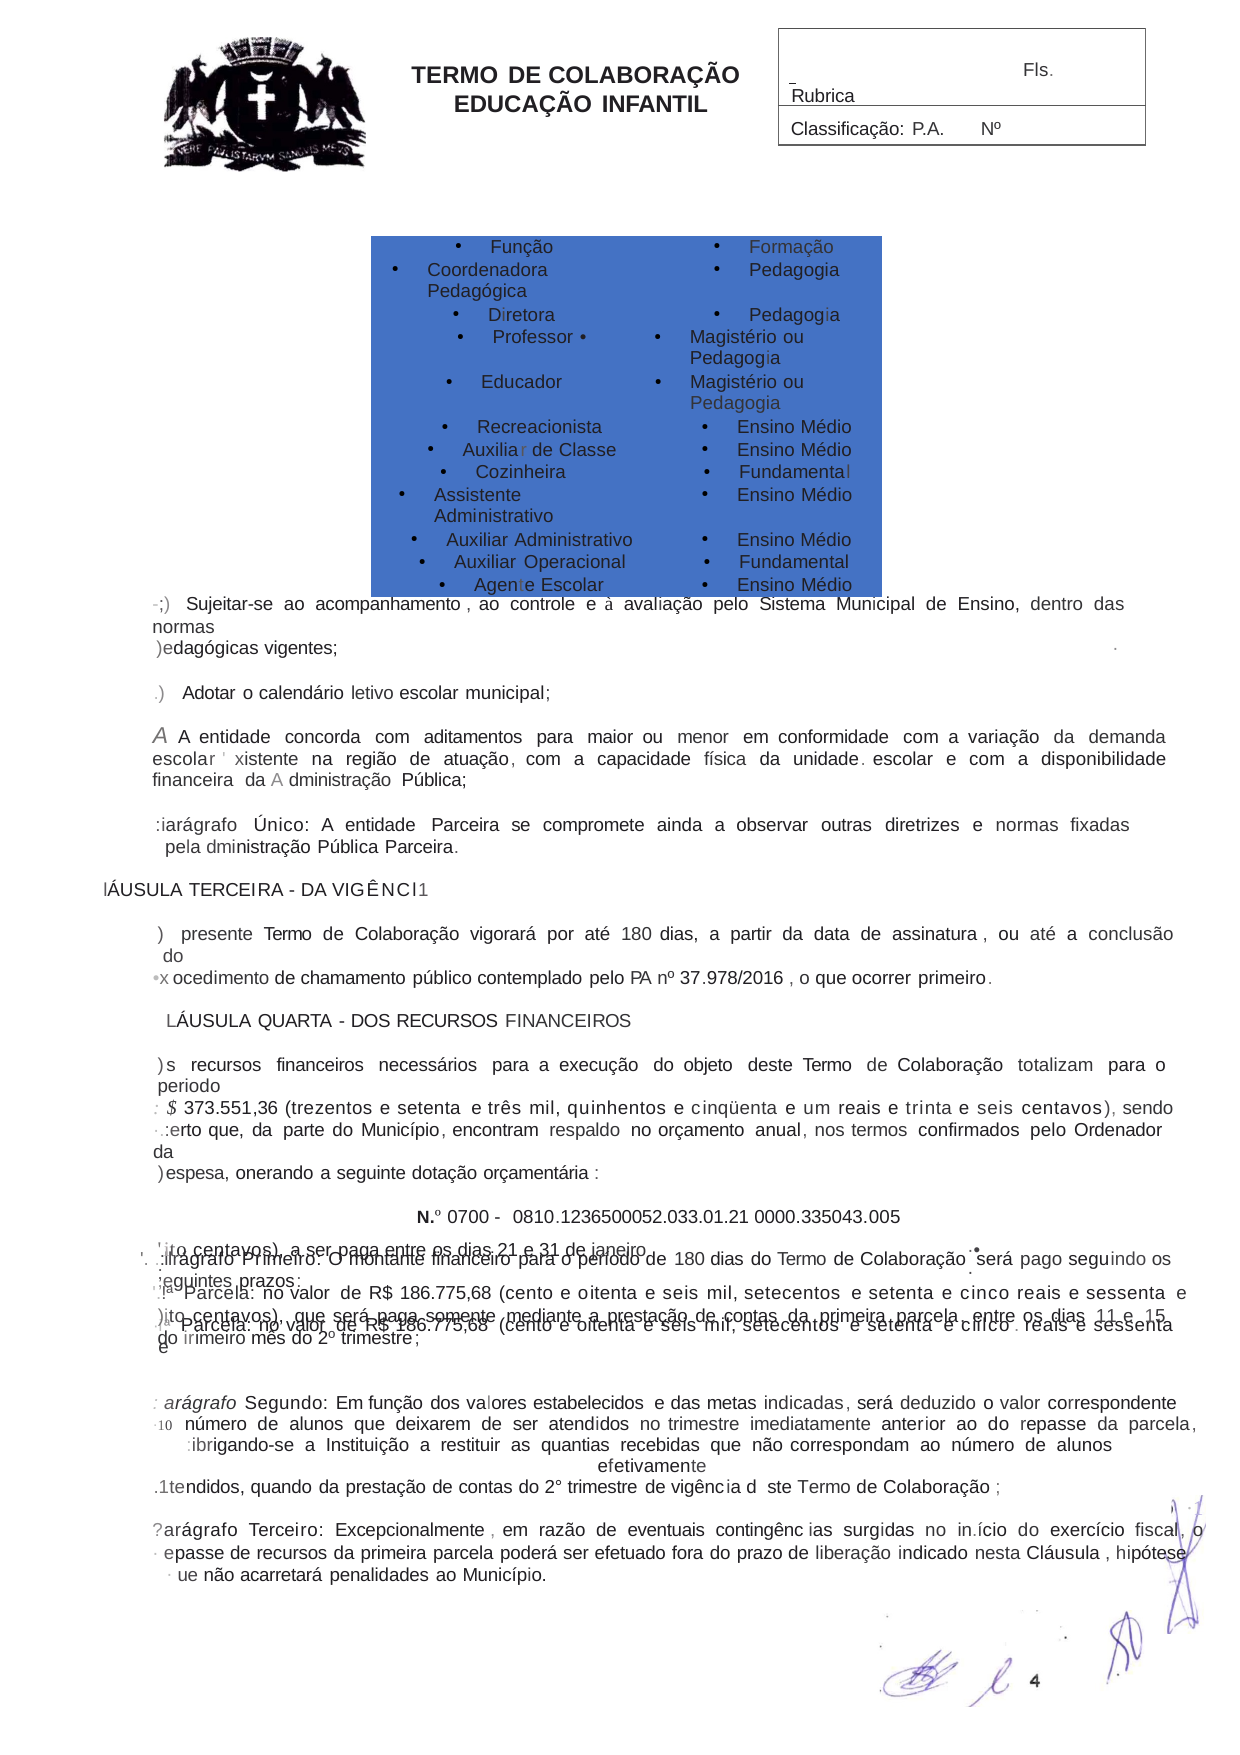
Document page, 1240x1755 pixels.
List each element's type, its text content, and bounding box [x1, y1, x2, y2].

text_box -;) Sujeitar-se ao acompanhamento , ao controle e à avaliação pelo Sistema Municipal de Ensino, dentro das normas )edagógicas vigentes; · .) Adotar o calendário letivo escolar municipal; A A entidade concorda com aditamentos para maior ou menor em conformidade com a variação da demanda escolar ' xistente na região de atuação, com a capacidade física da unidade. escolar e com a disponibilidade financeira da A dministração Pública; :iarágrafo Único: A entidade Parceira se compromete ainda a observar outras diretrizes e normas fixadas pela dministração Pública Parceira. lÁUSULA TERCEIRA - DA VIGÊNCl1 ) presente Termo de Colaboração vigorará por até 180 dias, a partir da data de assinatura , ou até a conclusão do •xocedimento de chamamento público contemplado pelo PA nº 37.978/2016 , o que ocorrer primeiro. LÁUSULA QUARTA - DOS RECURSOS FINANCEIROS )s recursos financeiros necessários para a execução do objeto deste Termo de Colaboração totalizam para o periodo : $ 373.551,36 (trezentos e setenta e três mil, quinhentos e cinqüenta e um reais e trinta e seis centavos), sendo ·.:erto que, da parte do Município, encontram respaldo no orçamento anual, nos termos confirmados pelo Ordenador da )espesa, onerando a seguinte dotação orçamentária : N.º 0700 - 0810.1236500052.033.01.21 0000.335043.005 '. .:llrágrafo Primeiro: O montante financeiro para o período de 180 dias do Termo de Colaboração será pago seguindo os ;eguintes prazos: ·iª Parcela: no valor de R$ 186.775,68 (cento e oitenta e seis mil, setecentos e setenta e ciilco. reais e sessenta e [101, 592, 1175, 1240]
table_cell Diretora [371, 304, 635, 327]
text_box [878, 1610, 1144, 1706]
table_cell Assistente Administrativo [371, 484, 635, 529]
table_cell Auxiliar Operacional [371, 552, 635, 575]
table_cell Fundamental [635, 552, 882, 575]
table_cell Ensino Médio [635, 484, 882, 529]
table_cell Magistério ou Pedagogia [635, 372, 882, 417]
table_header Função [371, 236, 635, 259]
text_box [1164, 1564, 1206, 1634]
table_cell Coordenadora Pedagógica [371, 259, 635, 304]
table_cell Ensino Médio [635, 439, 882, 462]
text_box TERMO DE COLABORAÇÃO EDUCAÇÃO INFANTIL [409, 59, 746, 117]
text_box Fls. [1021, 58, 1059, 82]
table_cell Professor • [371, 327, 635, 372]
text_box '.!ª Parcela: no valor de R$ 186.775,68 (cento e oitenta e seis mil, setecentos e setenta e cinco reais e sessenta e )ito centavos), que será paga somente mediante a prestação de contas da primeira parcela, entre os dias 11 e 15 do irimeiro mês do 2º trimestre; : arágrafo Segundo: Em função dos valores estabelecidos e das metas indicadas, será deduzido o valor correspondente ·10 número de alunos que deixarem de ser atendidos no trimestre imediatamente anterior ao do repasse da parcela, :ibrigando-se a Instituição a restituir as quantias recebidas que não correspondam ao número de alunos efetivamente .1tendidos, quando da prestação de contas do 2° trimestre de vigência dste Termo de Colaboração ; ·1 ?arágrafo Terceiro: Excepcionalmente , em razão de eventuais contingênc ias surgidas no in.ício do exercício fiscal, o · epasse de recursos da primeira parcela poderá ser efetuado fora do prazo de liberação indicado nesta Cláusula , hipótese ue não acarretará penalidades ao Município. [137, 1281, 1213, 1564]
table_cell Magistério ou Pedagogia [635, 327, 882, 372]
table_cell Educador [371, 372, 635, 417]
text_box 'ito centavos), a ser paga entre os dias 21 e 31 de janeiro ; [155, 1235, 651, 1261]
table_cell Agente Escolar [371, 575, 635, 597]
text_box Rubrica Classificação: P.A. Nº [787, 59, 1009, 139]
table_cell Pedagogia [635, 259, 882, 304]
text_box ·• · [965, 1237, 1001, 1261]
table_cell Fundamental [635, 462, 882, 484]
table_cell Auxiliar Administrativo [371, 529, 635, 552]
table_cell Ensino Médio [635, 529, 882, 552]
text_box [164, 38, 366, 172]
table_cell Ensino Médio [635, 417, 882, 439]
table_cell Auxiliar de Classe [371, 439, 635, 462]
table_cell Pedagogia [635, 304, 882, 327]
table_cell Ensino Médio [635, 575, 882, 597]
table_cell Cozinheira [371, 462, 635, 484]
table_cell Recreacionista [371, 417, 635, 439]
table_header Formação [635, 236, 882, 259]
